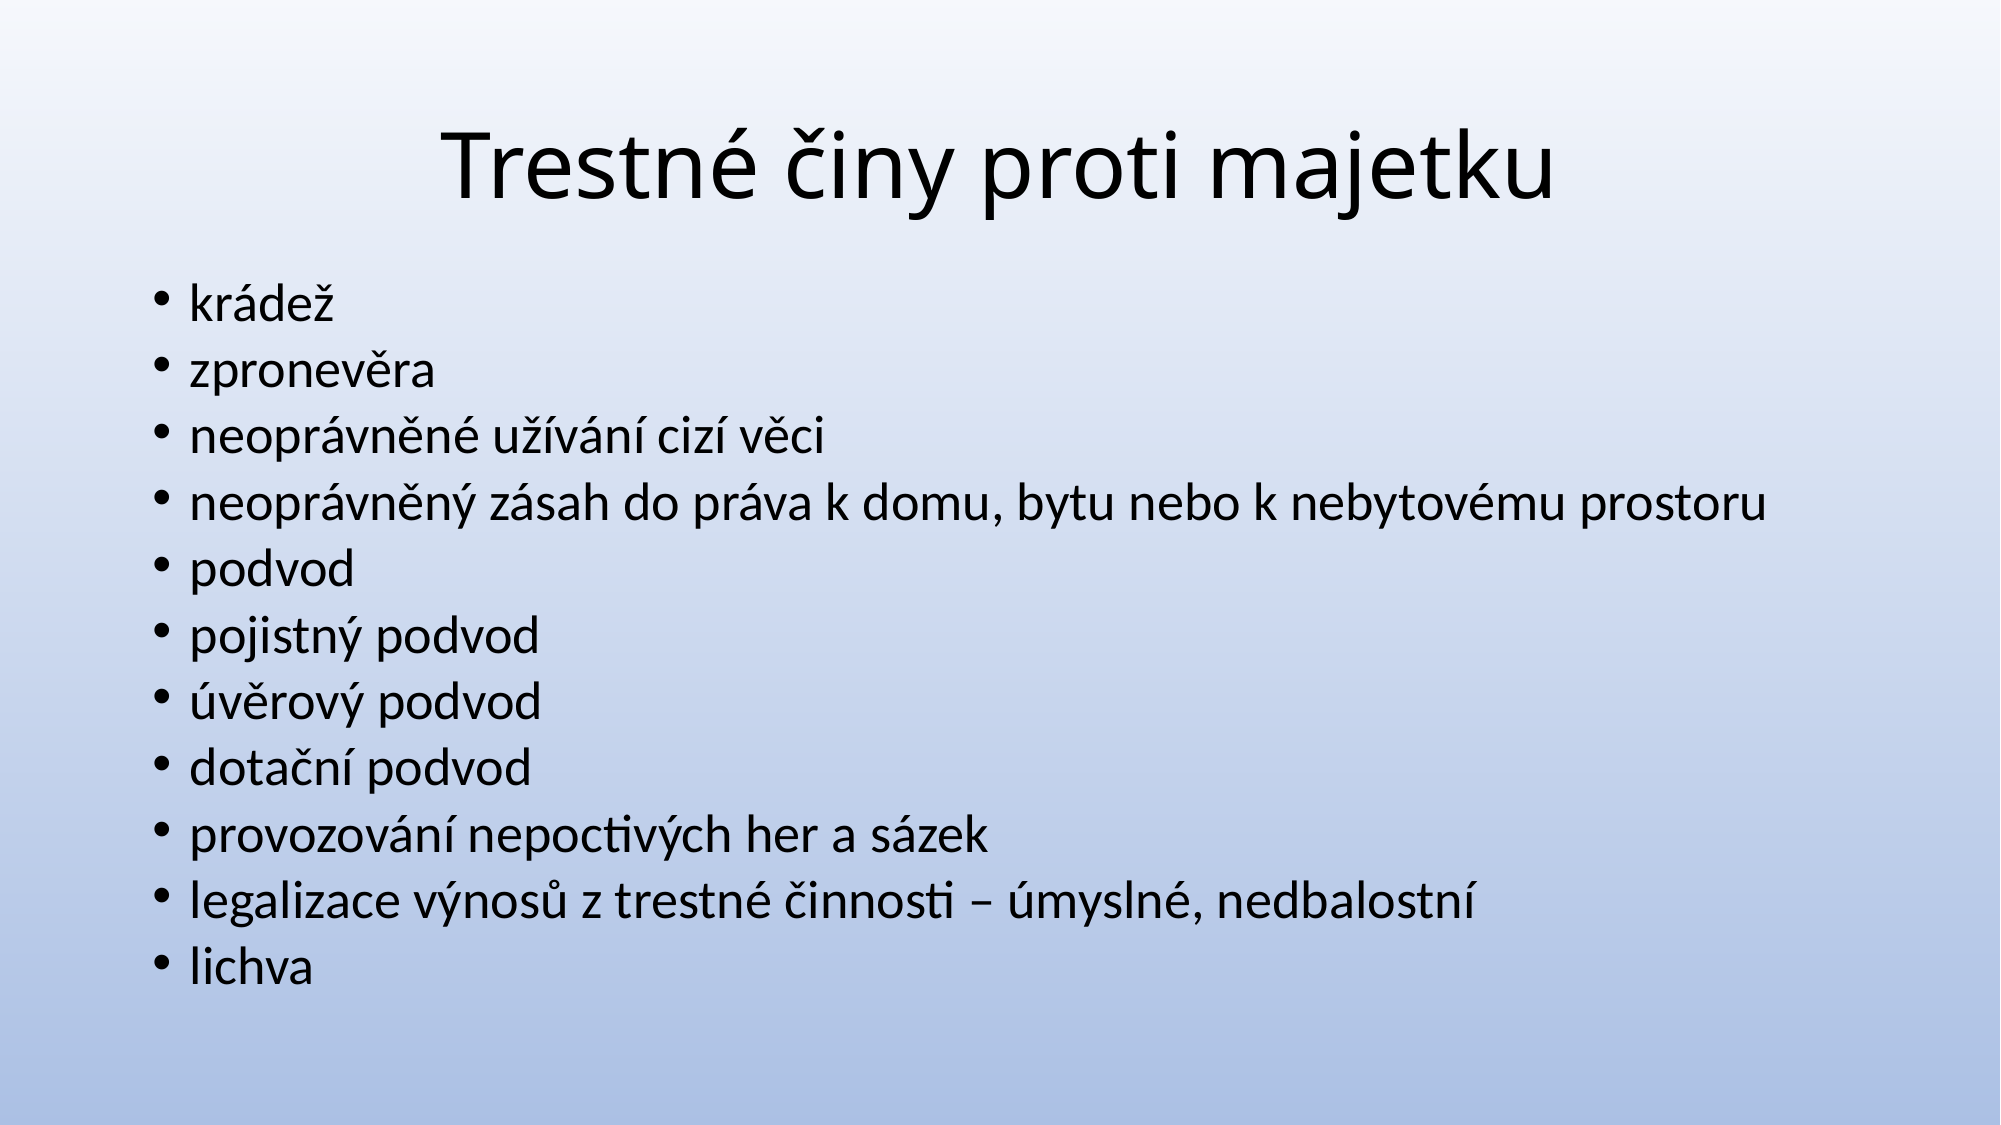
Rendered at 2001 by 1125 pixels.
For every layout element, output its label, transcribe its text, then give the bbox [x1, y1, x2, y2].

title Trestné činy proti majetku [137, 59, 1863, 277]
list krádež zpronevěra neoprávněné užívání cizí věci neoprávněný zásah do práva k domu, bytu nebo k nebytovému prostoru podvod pojistný podvod úvěrový podvod dotační podvod provozování nepoctivých her a sázek legalizace výnosů z trestné činnosti – úmyslné, nedbalostní lichva [137, 277, 1863, 1066]
